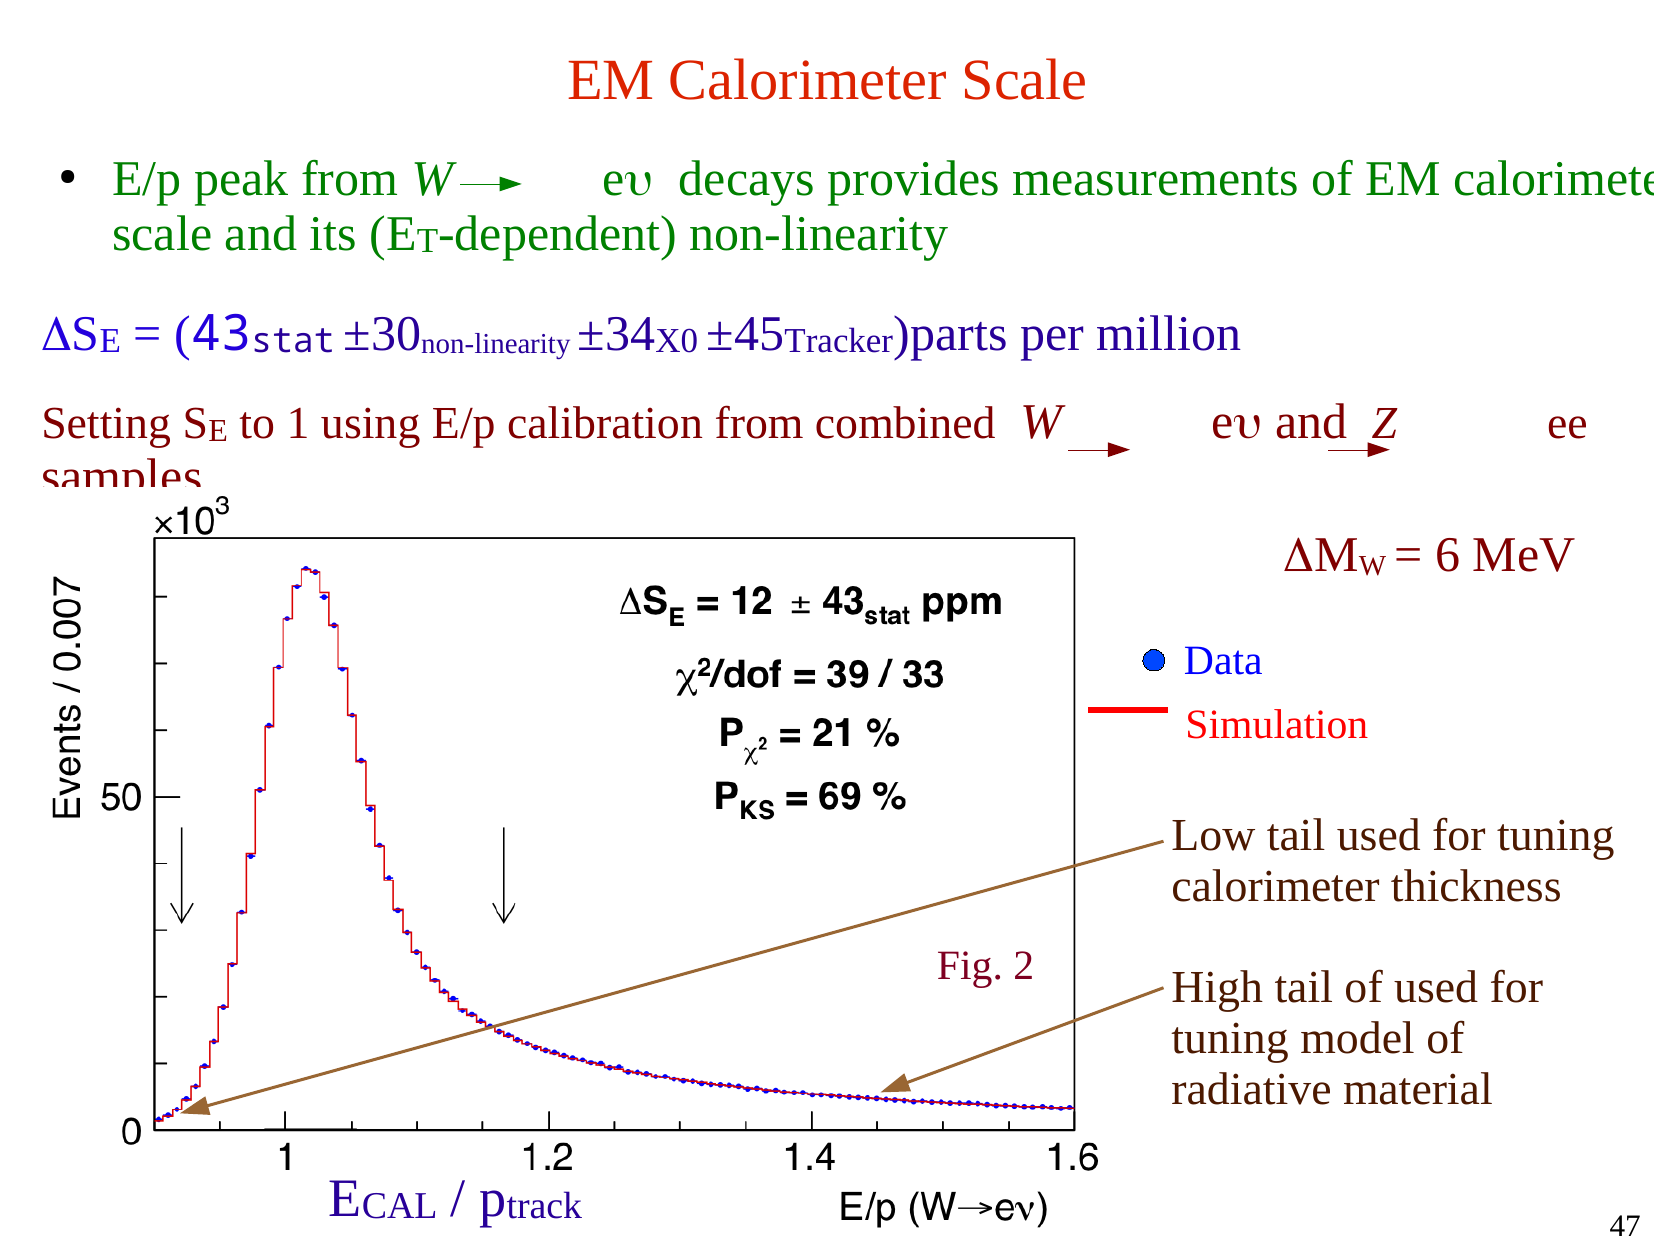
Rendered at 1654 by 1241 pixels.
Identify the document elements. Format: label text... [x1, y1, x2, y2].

picture [0, 487, 1118, 1241]
text_box Low tail used for tuning calorimeter thickness High tail of used for tuning model of radiative material [1171, 809, 1638, 1115]
list E/p peak from W eυ decays provides measurements of EM calorimeter scale and its (ET-dependent) non-linearity ΔSE = (43stat ±30non-linearity ±34X0 ±45Tracker)parts per million Setting SE to 1 using E/p calibration from combined W eυ and Z ee samples [41, 150, 1654, 505]
text_box Fig. 2 [936, 942, 1035, 989]
text_box Data [1183, 637, 1283, 697]
text_box ECAL / ptrack [328, 1167, 604, 1241]
text_box ΔMW = 6 MeV [1118, 526, 1645, 662]
title EM Calorimeter Scale [121, 26, 1534, 133]
text_box Simulation [1185, 701, 1406, 762]
text_box [1142, 649, 1165, 671]
